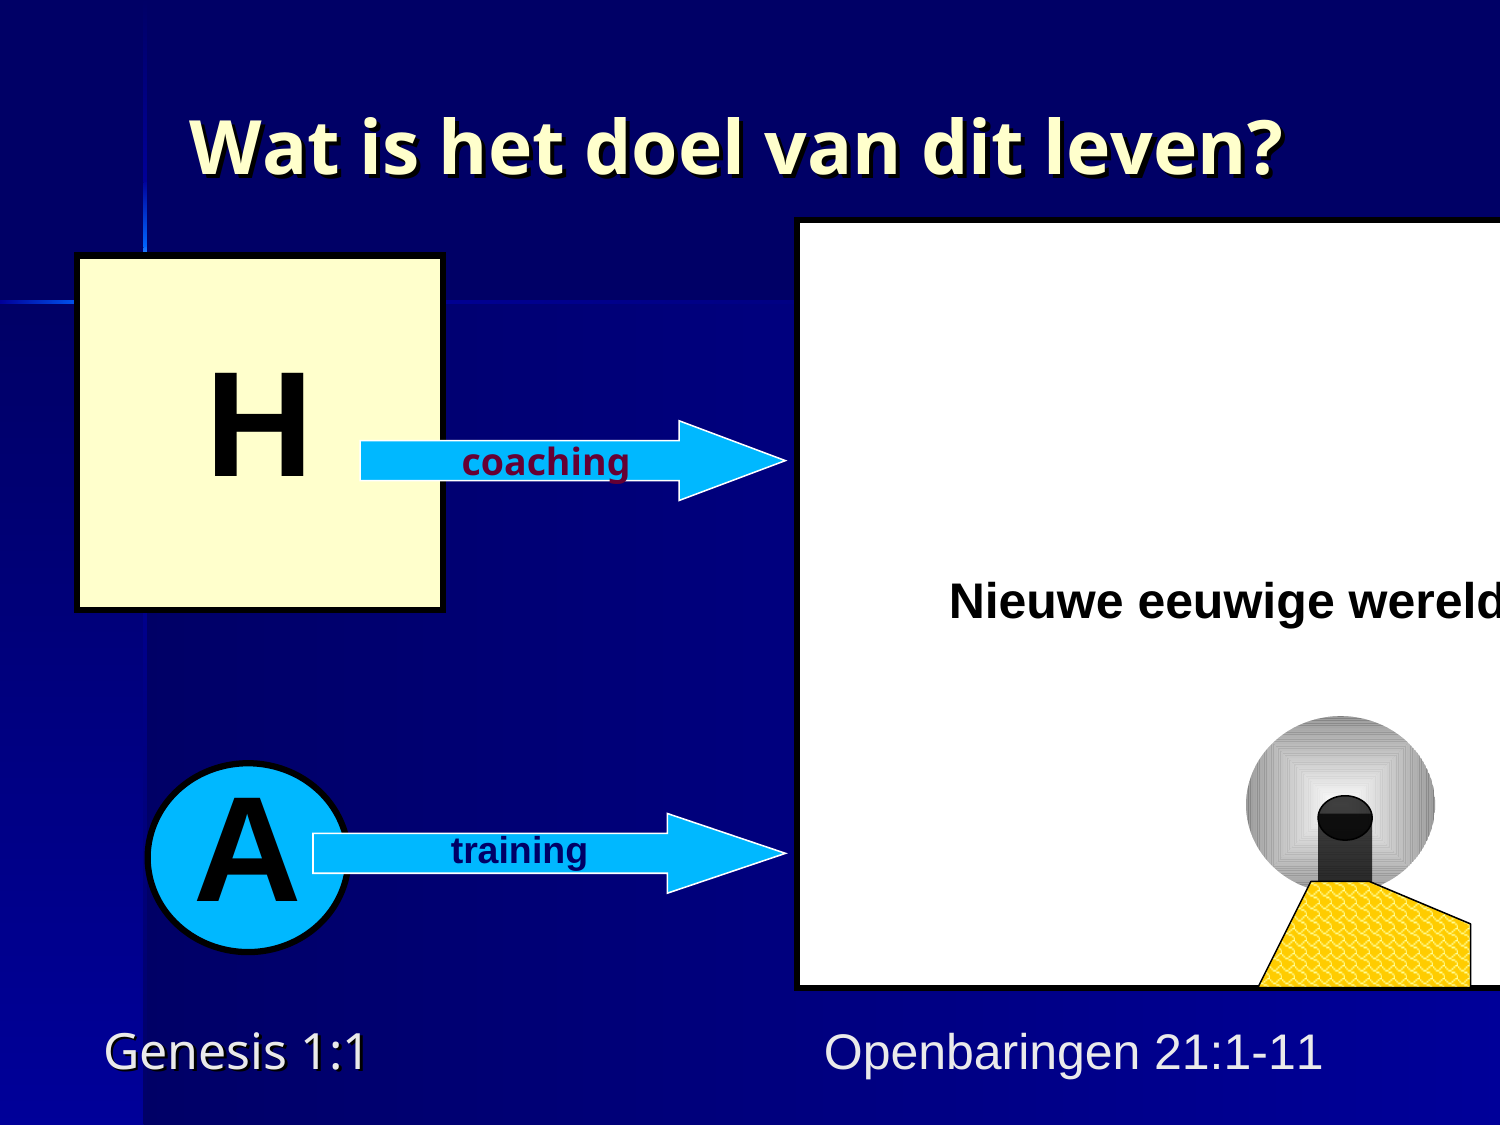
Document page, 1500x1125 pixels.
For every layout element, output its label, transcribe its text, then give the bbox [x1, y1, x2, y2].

text_box Nieuwe eeuwige wereld [797, 220, 1500, 988]
list Genesis 1:1 [88, 1011, 410, 1083]
title Wat is het doel van dit leven? [174, 50, 1413, 239]
text_box coaching [360, 420, 786, 501]
text_box A [147, 763, 347, 953]
text_box Openbaringen 21:1-11 [809, 1011, 1365, 1087]
text_box training [312, 813, 786, 894]
text_box [1246, 716, 1471, 988]
text_box H [76, 255, 443, 610]
